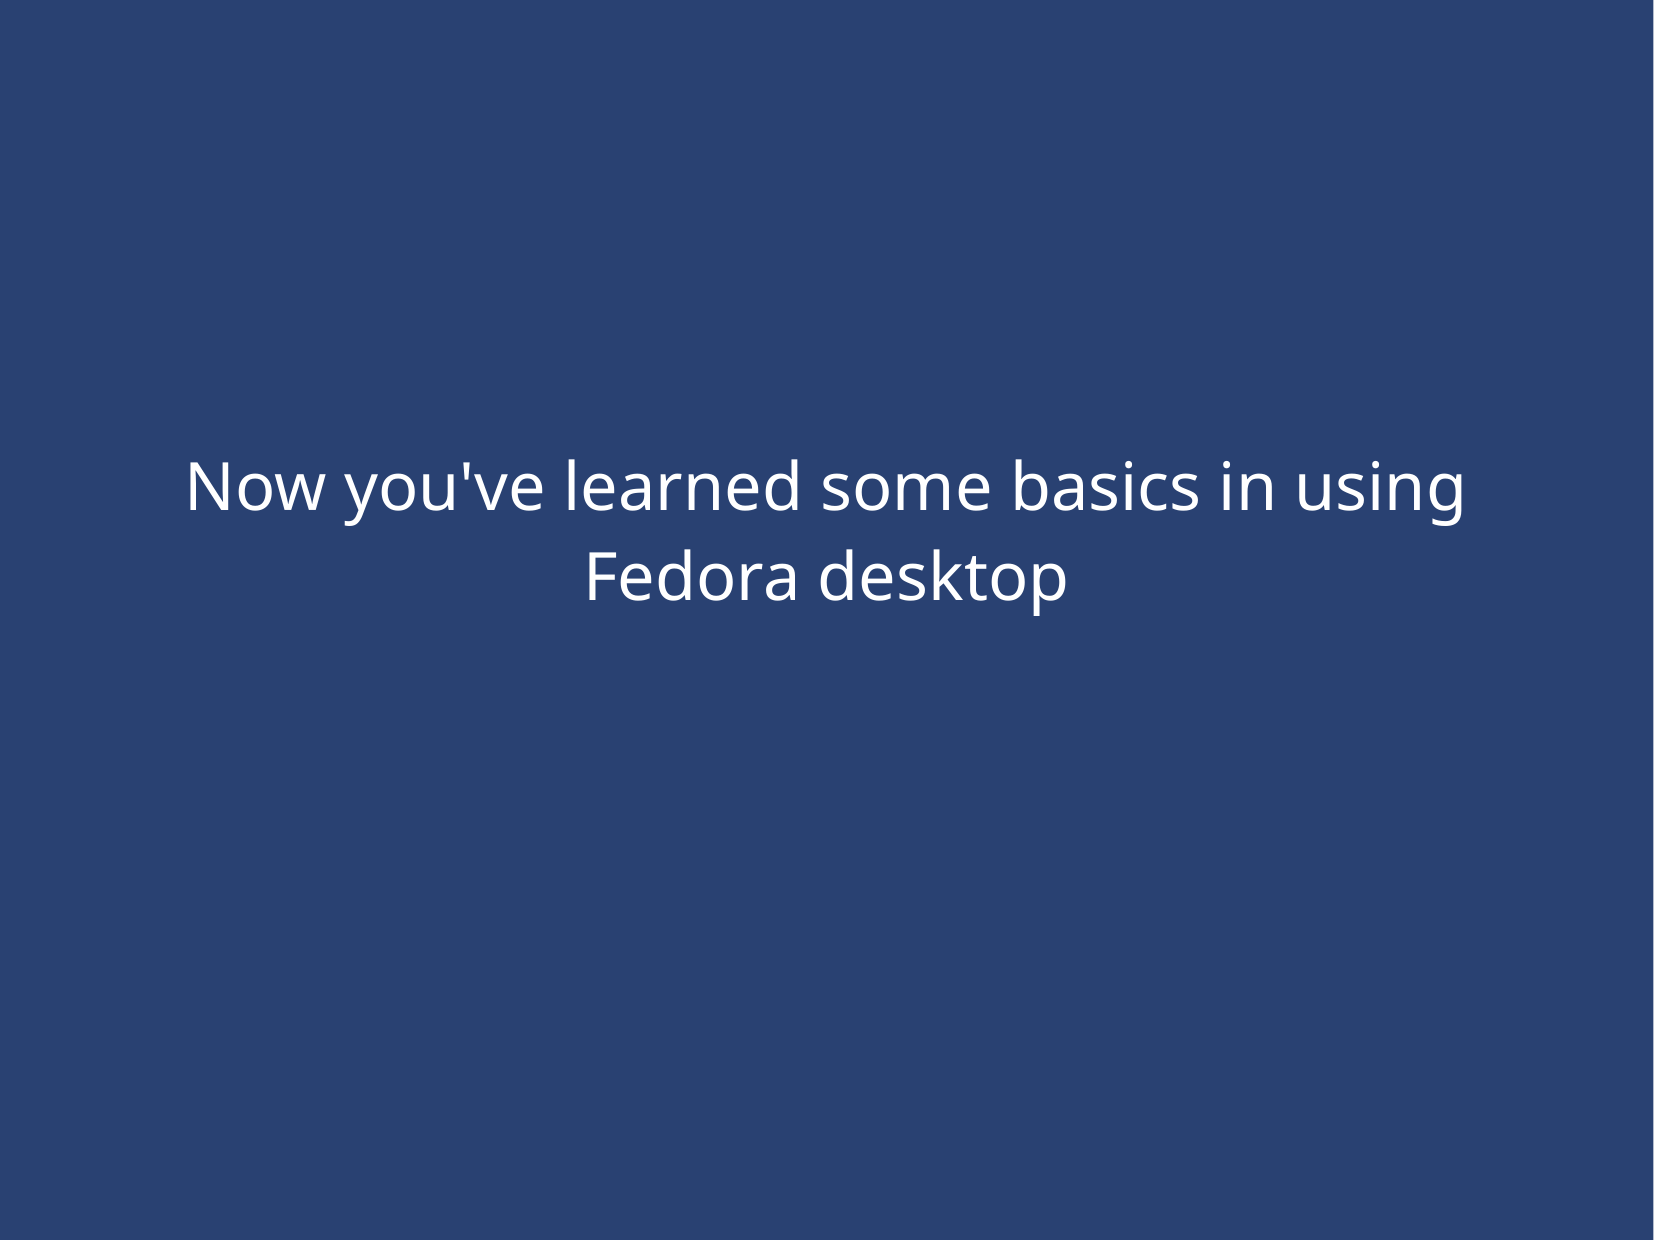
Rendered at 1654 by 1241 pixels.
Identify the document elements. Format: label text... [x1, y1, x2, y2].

subtitle Now you've learned some basics in using Fedora desktop [82, 49, 1571, 1109]
